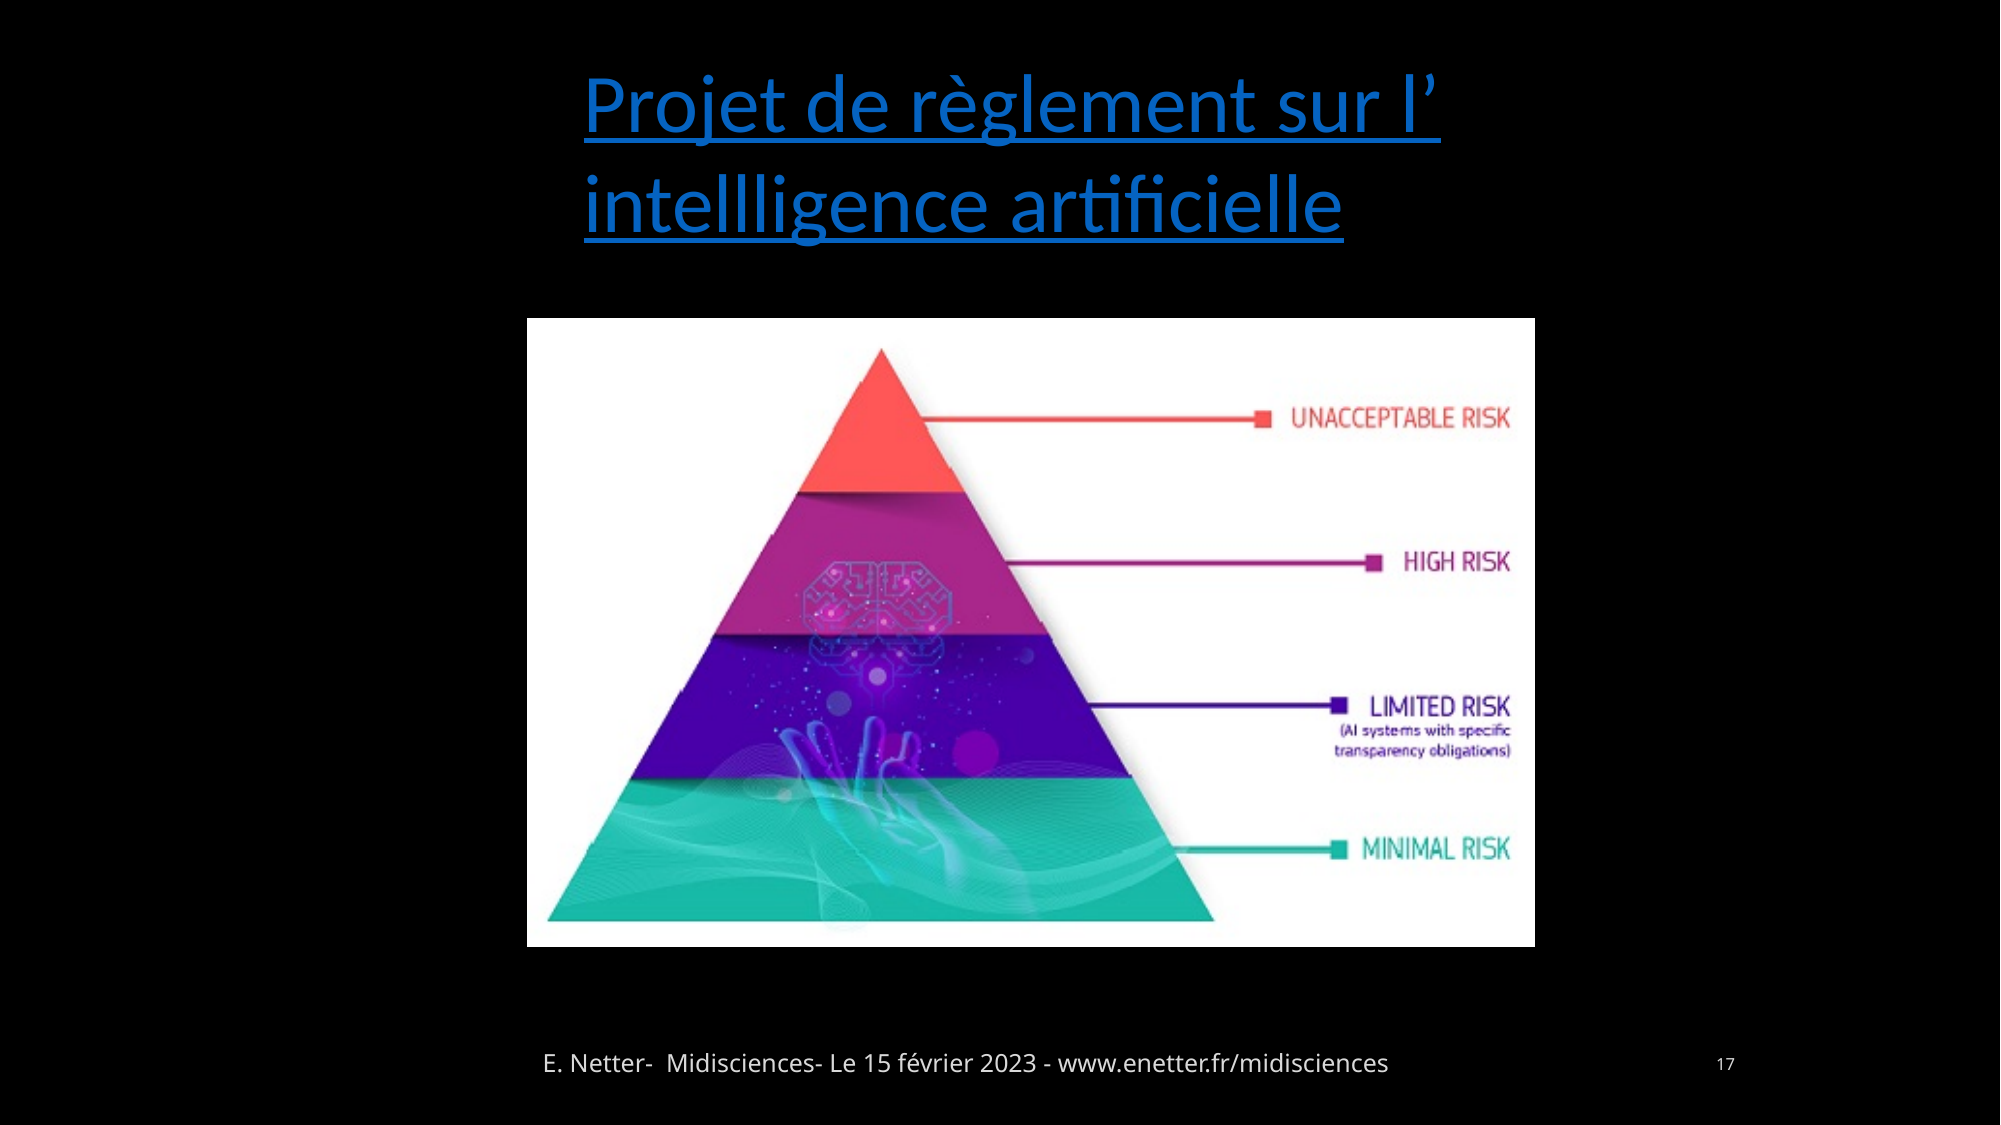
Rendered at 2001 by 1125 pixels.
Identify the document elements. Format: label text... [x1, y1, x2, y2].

picture [527, 318, 1535, 947]
slide_number <numéro> [1612, 1043, 1750, 1086]
text_box Projet de règlement sur l’intellligence artificielle [568, 41, 1535, 257]
footer E. Netter- Midisciences- Le 15 février 2023 - www.enetter.fr/midisciences [527, 1041, 1657, 1084]
